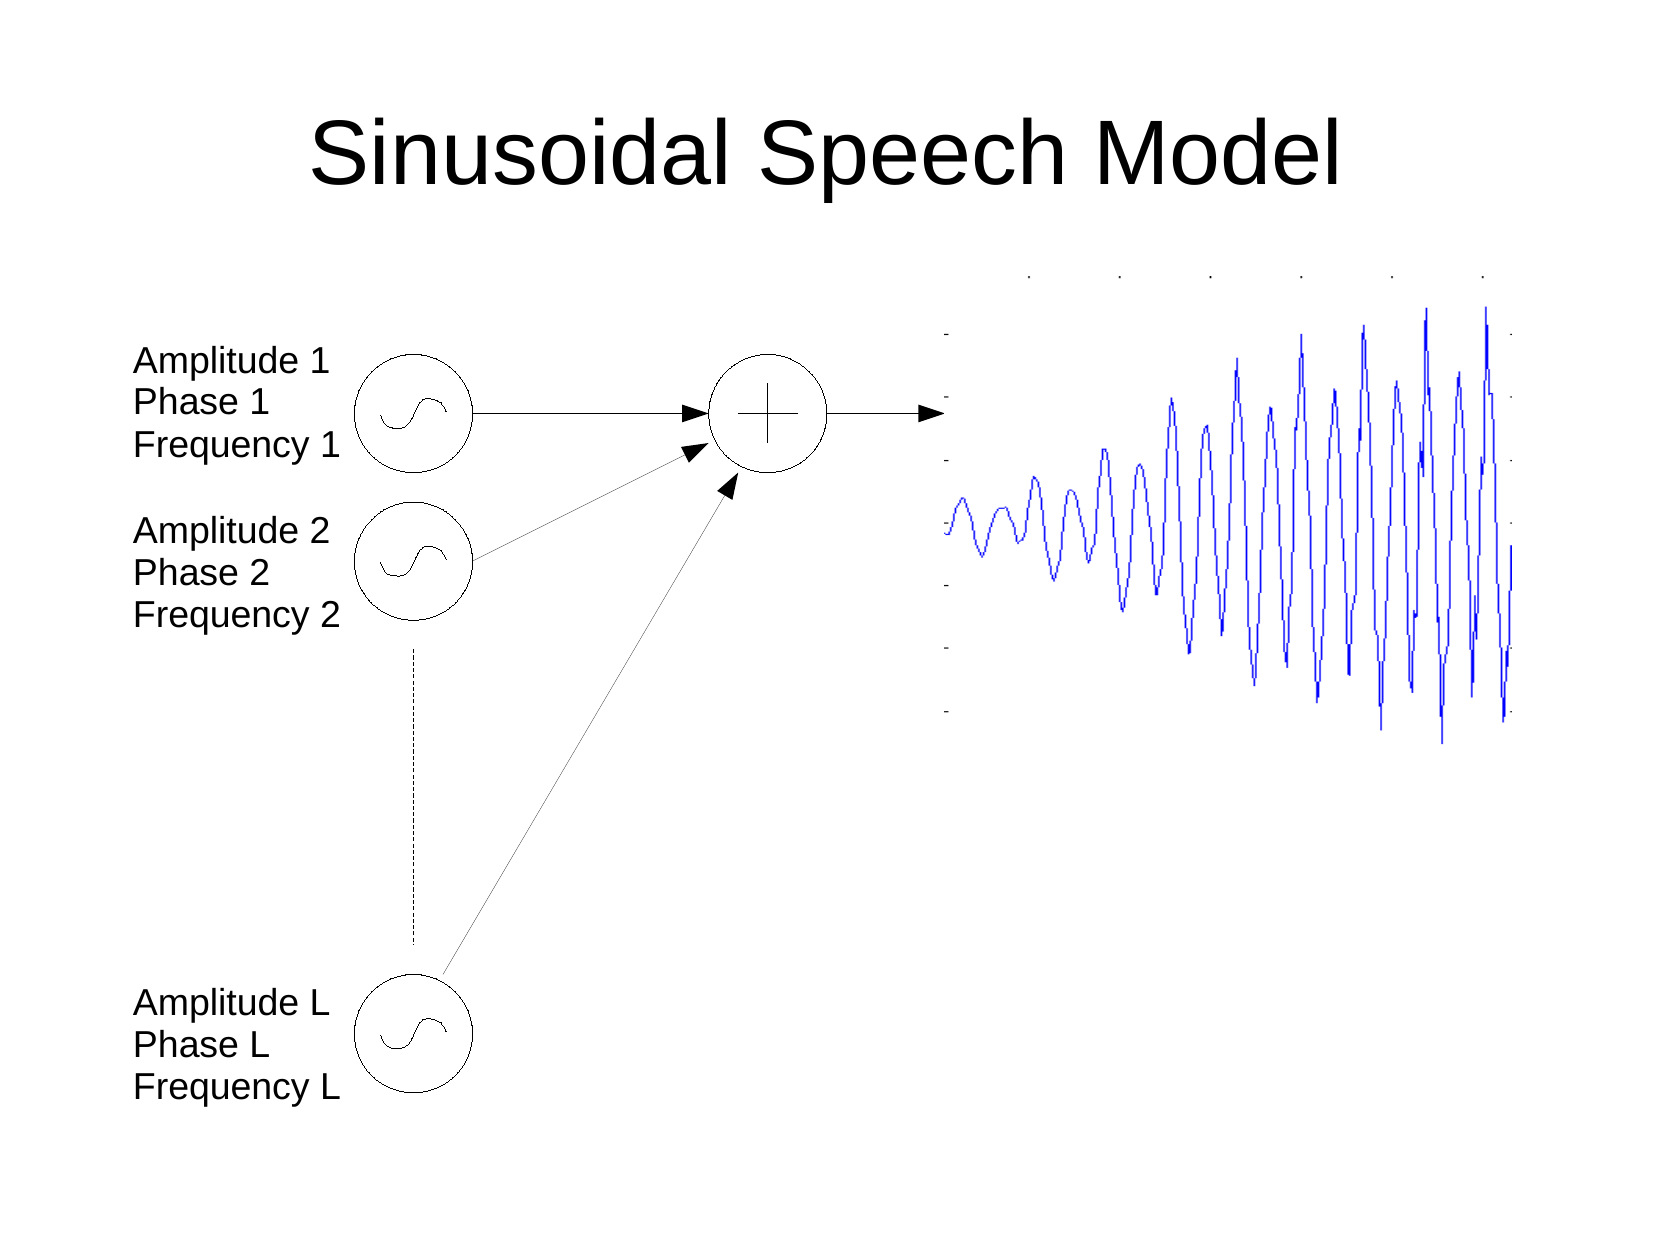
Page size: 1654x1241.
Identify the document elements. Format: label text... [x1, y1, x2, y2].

text_box Amplitude 1 Phase 1 Frequency 1 [118, 331, 356, 473]
text_box [356, 502, 473, 621]
title Sinusoidal Speech Model [82, 49, 1571, 257]
picture [944, 276, 1512, 768]
text_box Amplitude 2 Phase 2 Frequency 2 [118, 502, 356, 643]
text_box [356, 974, 473, 1093]
text_box Amplitude L Phase L Frequency L [118, 974, 356, 1116]
text_box [708, 354, 827, 473]
text_box [356, 354, 473, 473]
